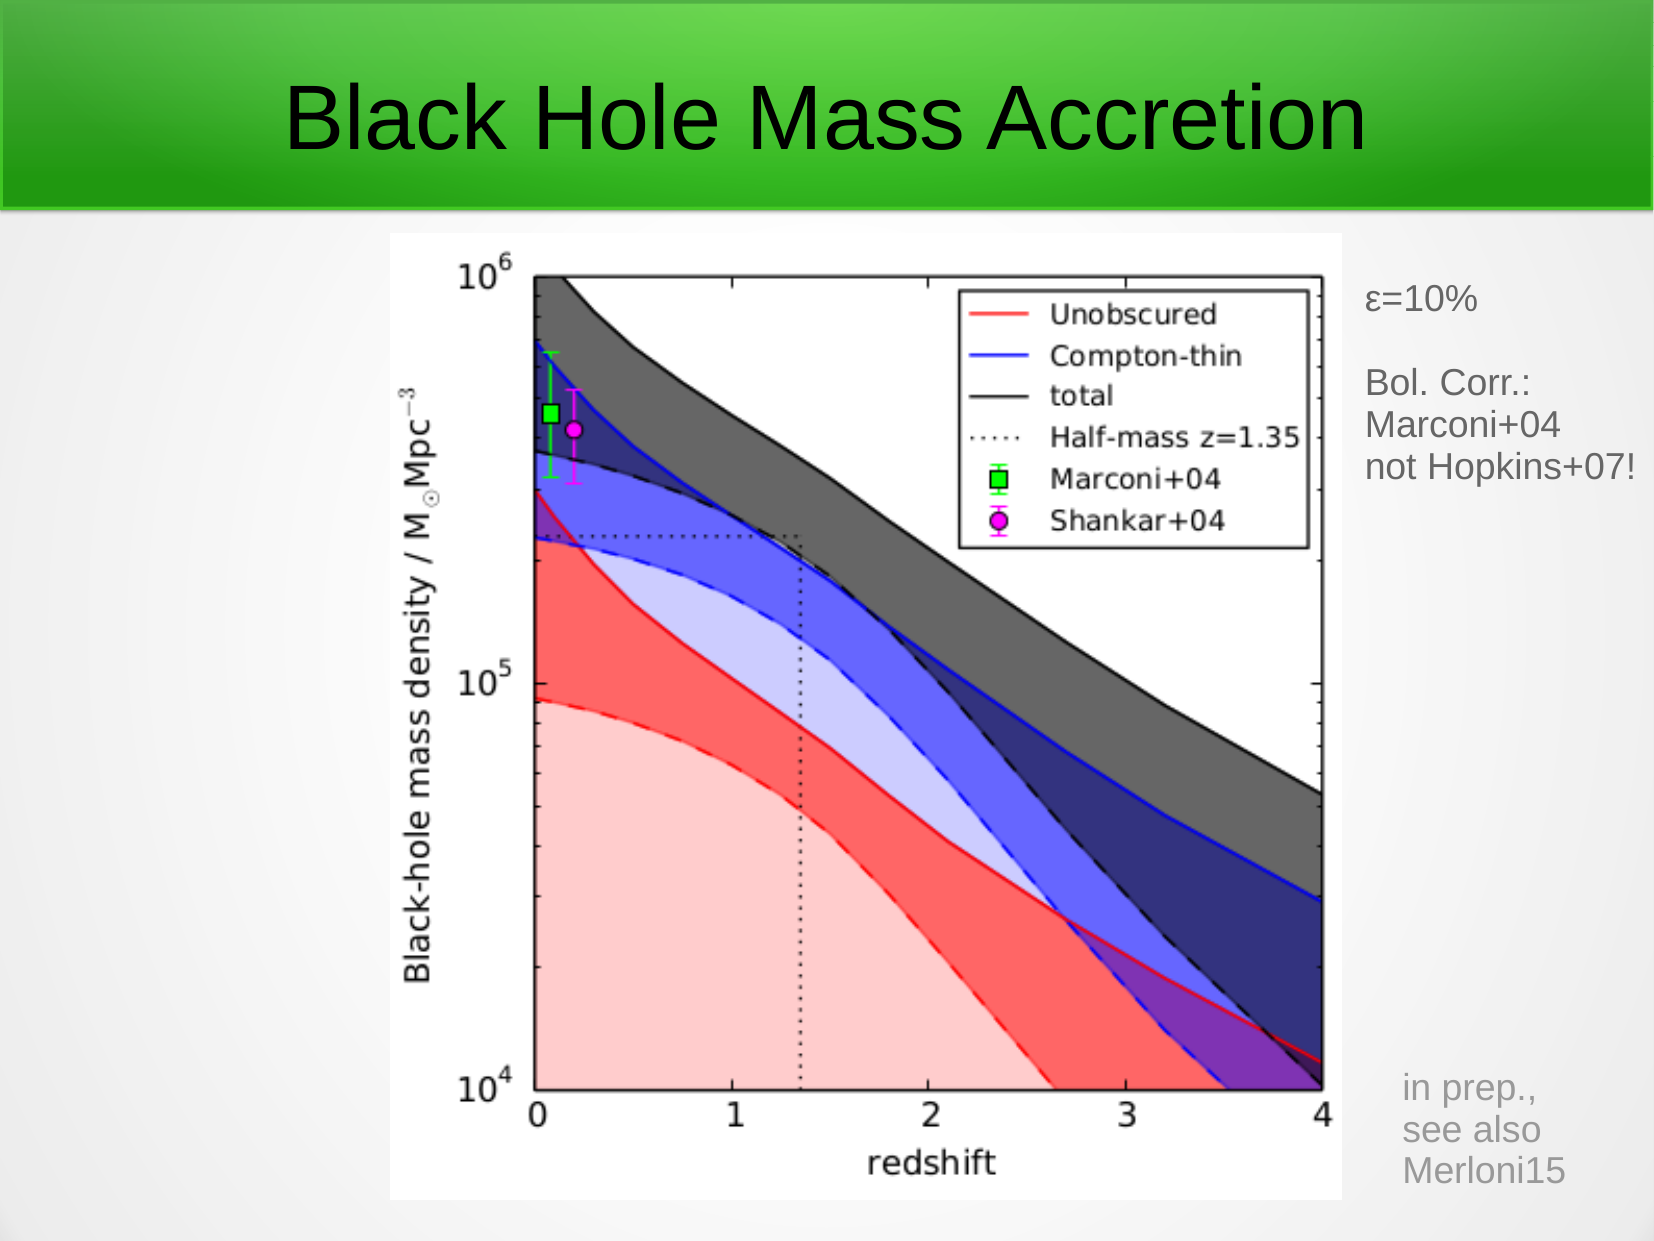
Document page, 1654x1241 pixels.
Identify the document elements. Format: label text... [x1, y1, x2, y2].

text_box ε=10% Bol. Corr.: Marconi+04 not Hopkins+07! [1350, 270, 1654, 537]
picture [390, 233, 1342, 1201]
title Black Hole Mass Accretion [82, 47, 1571, 189]
text_box in prep., see also Merloni15 [1352, 1058, 1621, 1200]
